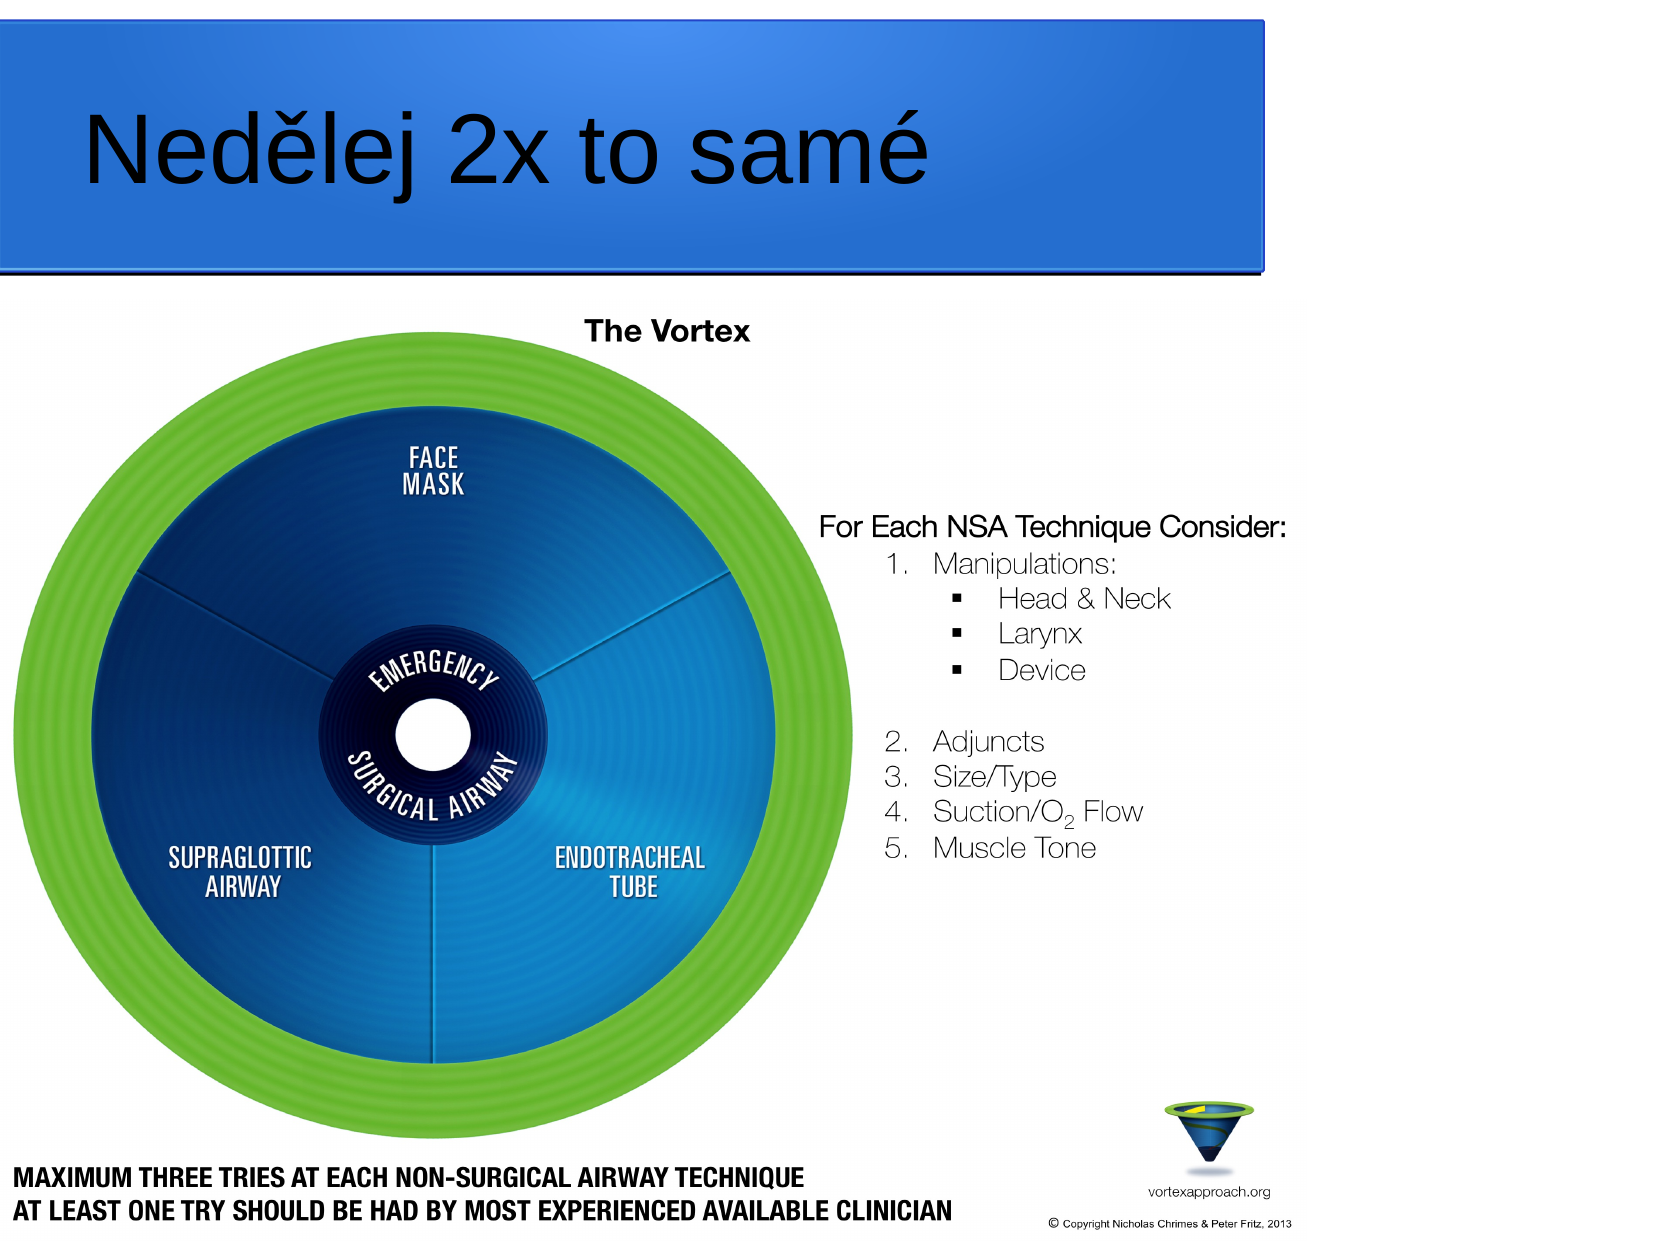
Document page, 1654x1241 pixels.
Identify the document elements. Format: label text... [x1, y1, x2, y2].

title Nedělej 2x to samé [82, 47, 1235, 252]
picture [0, 299, 1307, 1241]
